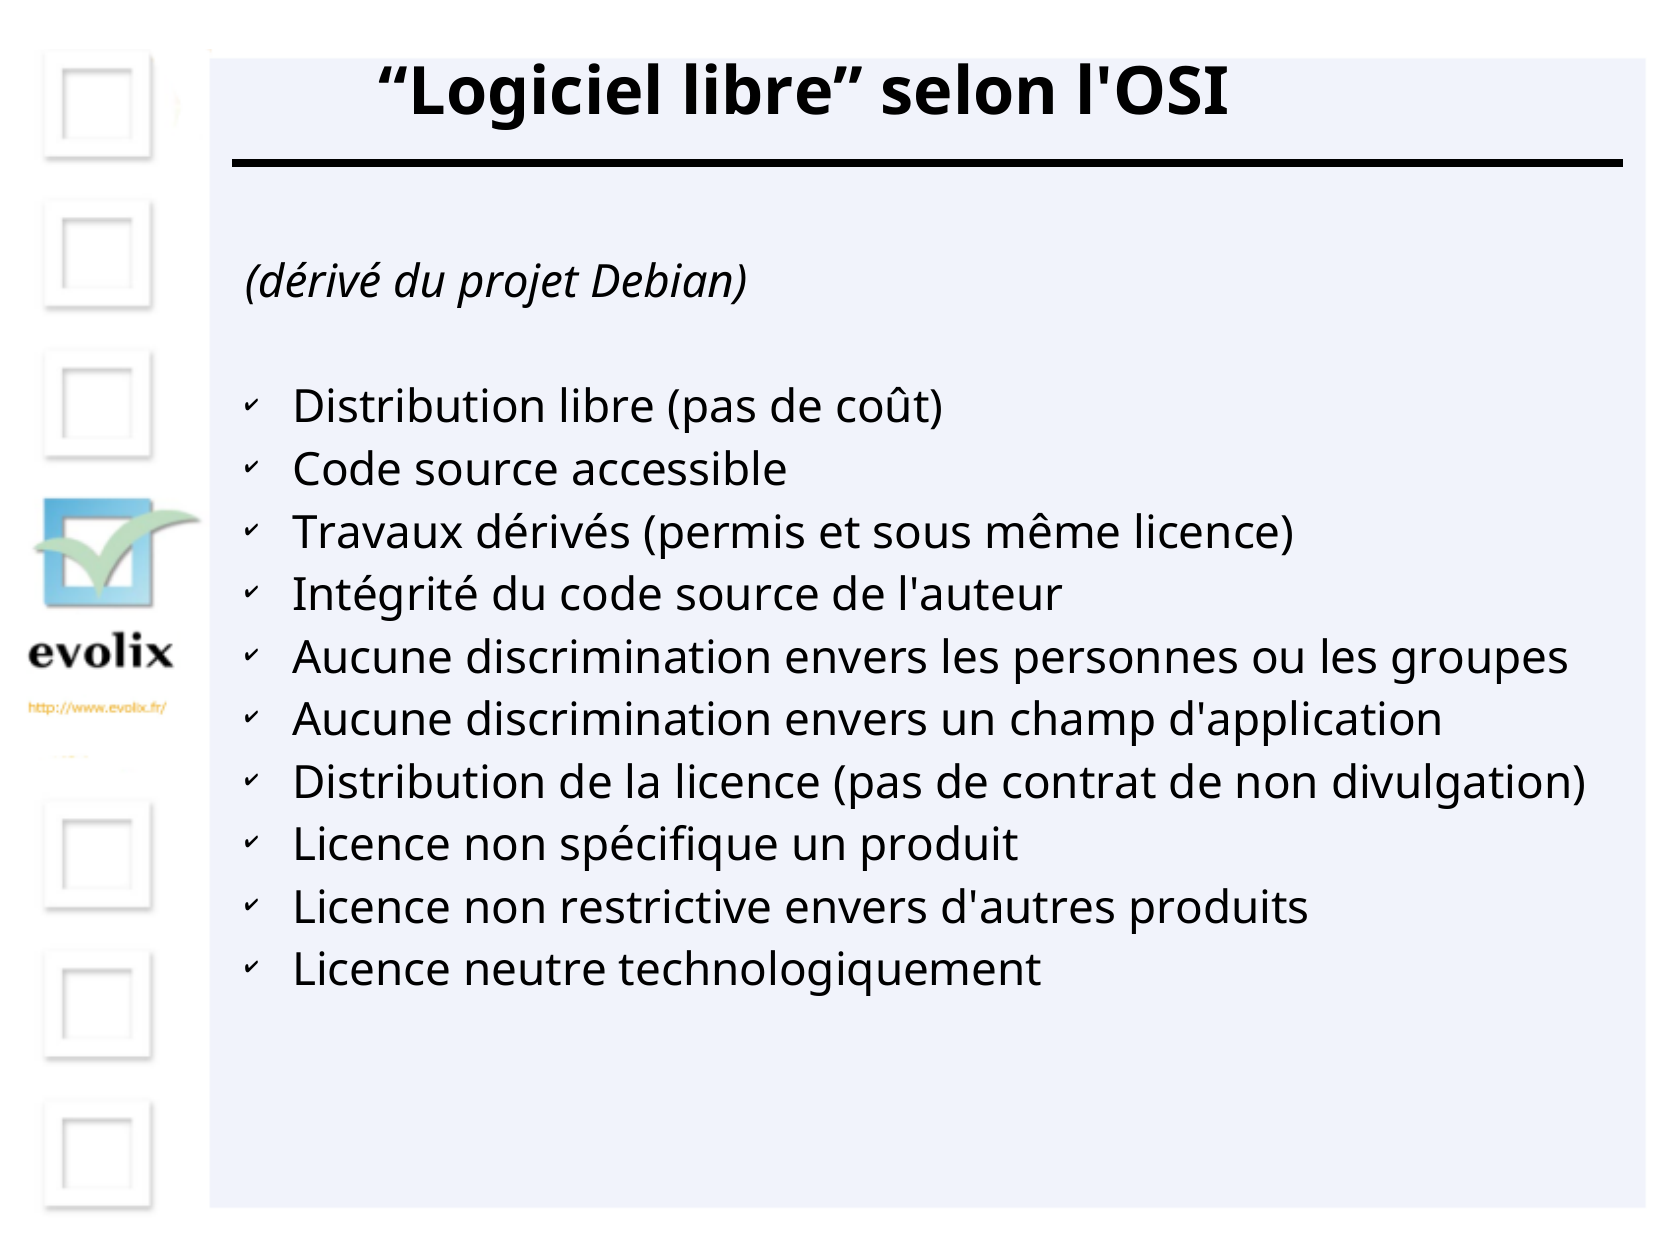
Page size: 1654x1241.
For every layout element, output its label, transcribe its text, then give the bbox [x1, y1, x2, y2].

picture [0, 49, 1654, 1218]
subtitle (dérivé du projet Debian) Distribution libre (pas de coût) Code source accessible Travaux dérivés (permis et sous même licence) Intégrité du code source de l'auteur Aucune discrimination envers les personnes ou les groupes Aucune discrimination envers un champ d'application Distribution de la licence (pas de contrat de non divulgation) Licence non spécifique un produit Licence non restrictive envers d'autres produits Licence neutre technologiquement [209, 214, 1654, 1125]
title “Logiciel libre” selon l'OSI [22, 0, 1604, 179]
